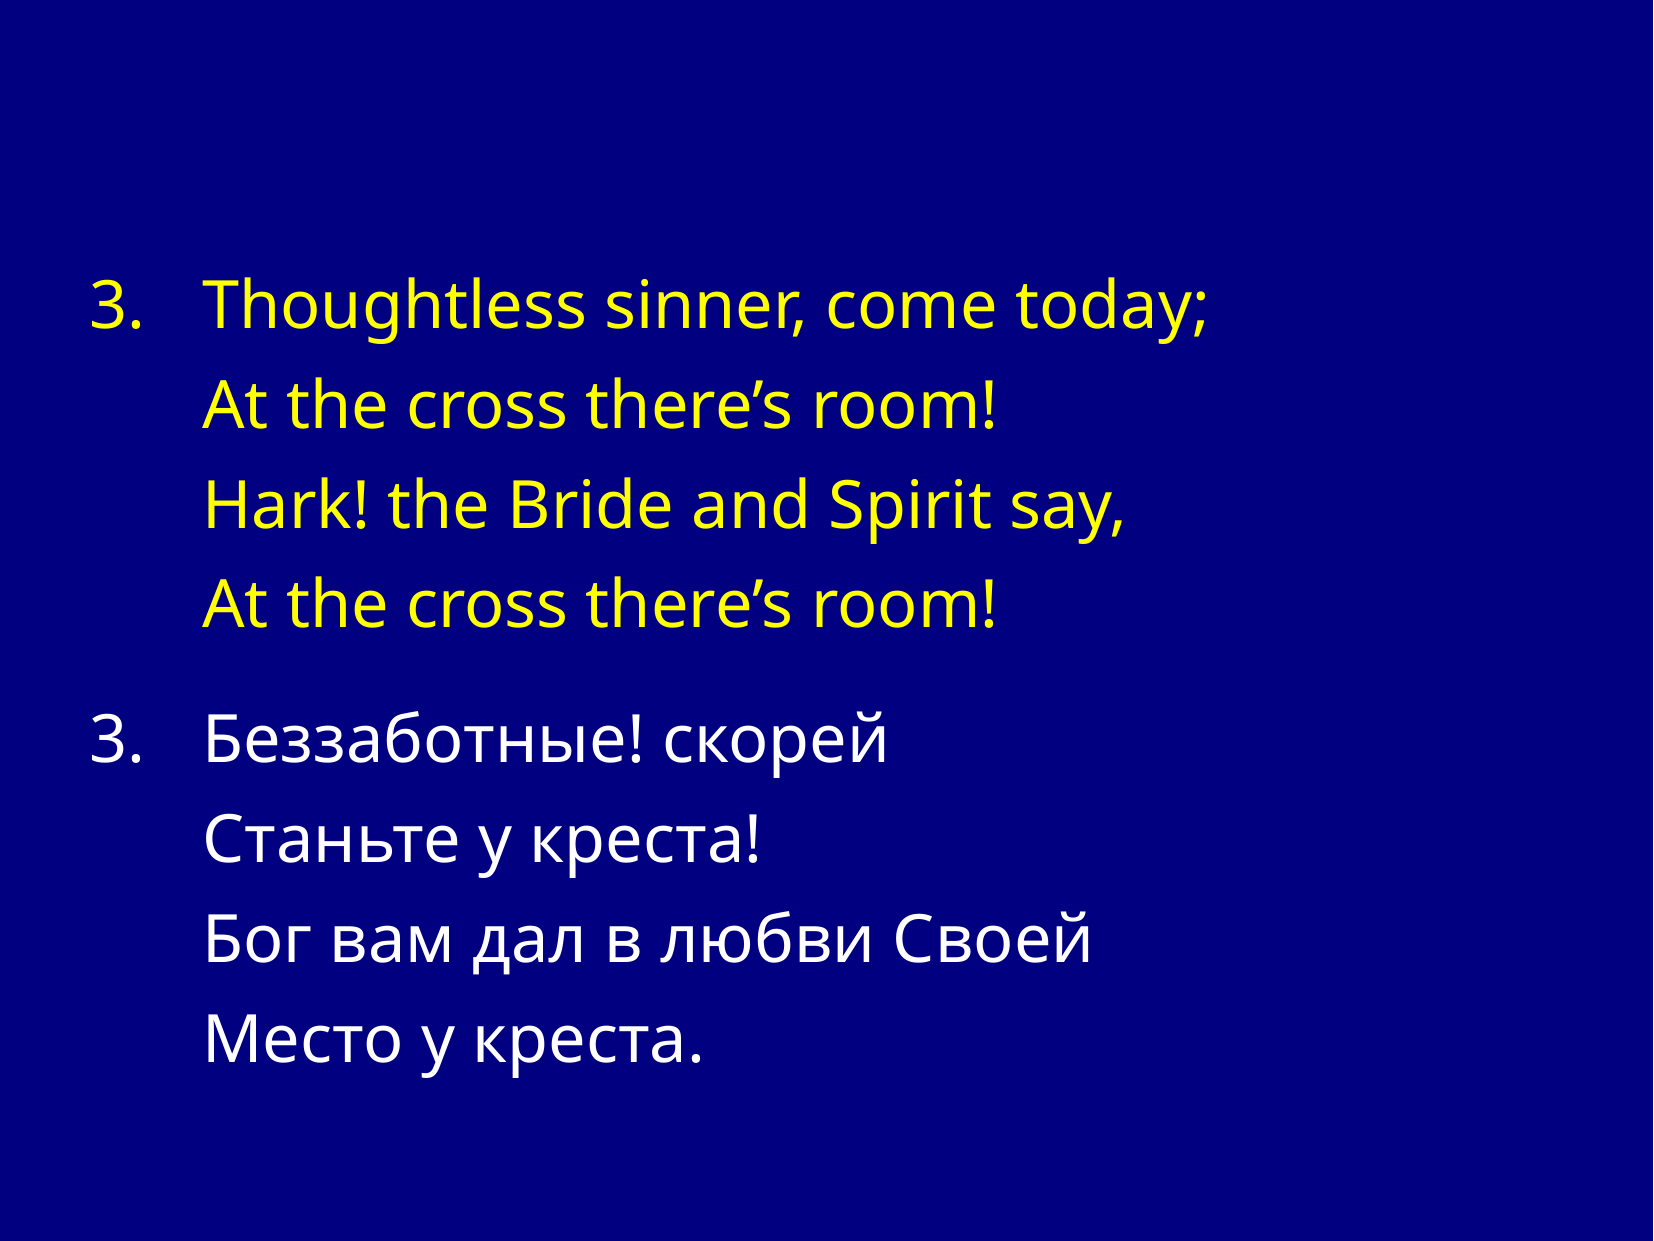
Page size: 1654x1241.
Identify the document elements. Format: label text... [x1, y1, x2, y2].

text_box 3. Thoughtless sinner, come today; At the cross there’s room! Hark! the Bride and Spirit say, At the cross there’s room! [75, 150, 1576, 638]
text_box 3. Беззаботные! скорей Станьте у креста! Бог вам дал в любви Своей Место у креста. [75, 675, 1576, 1163]
